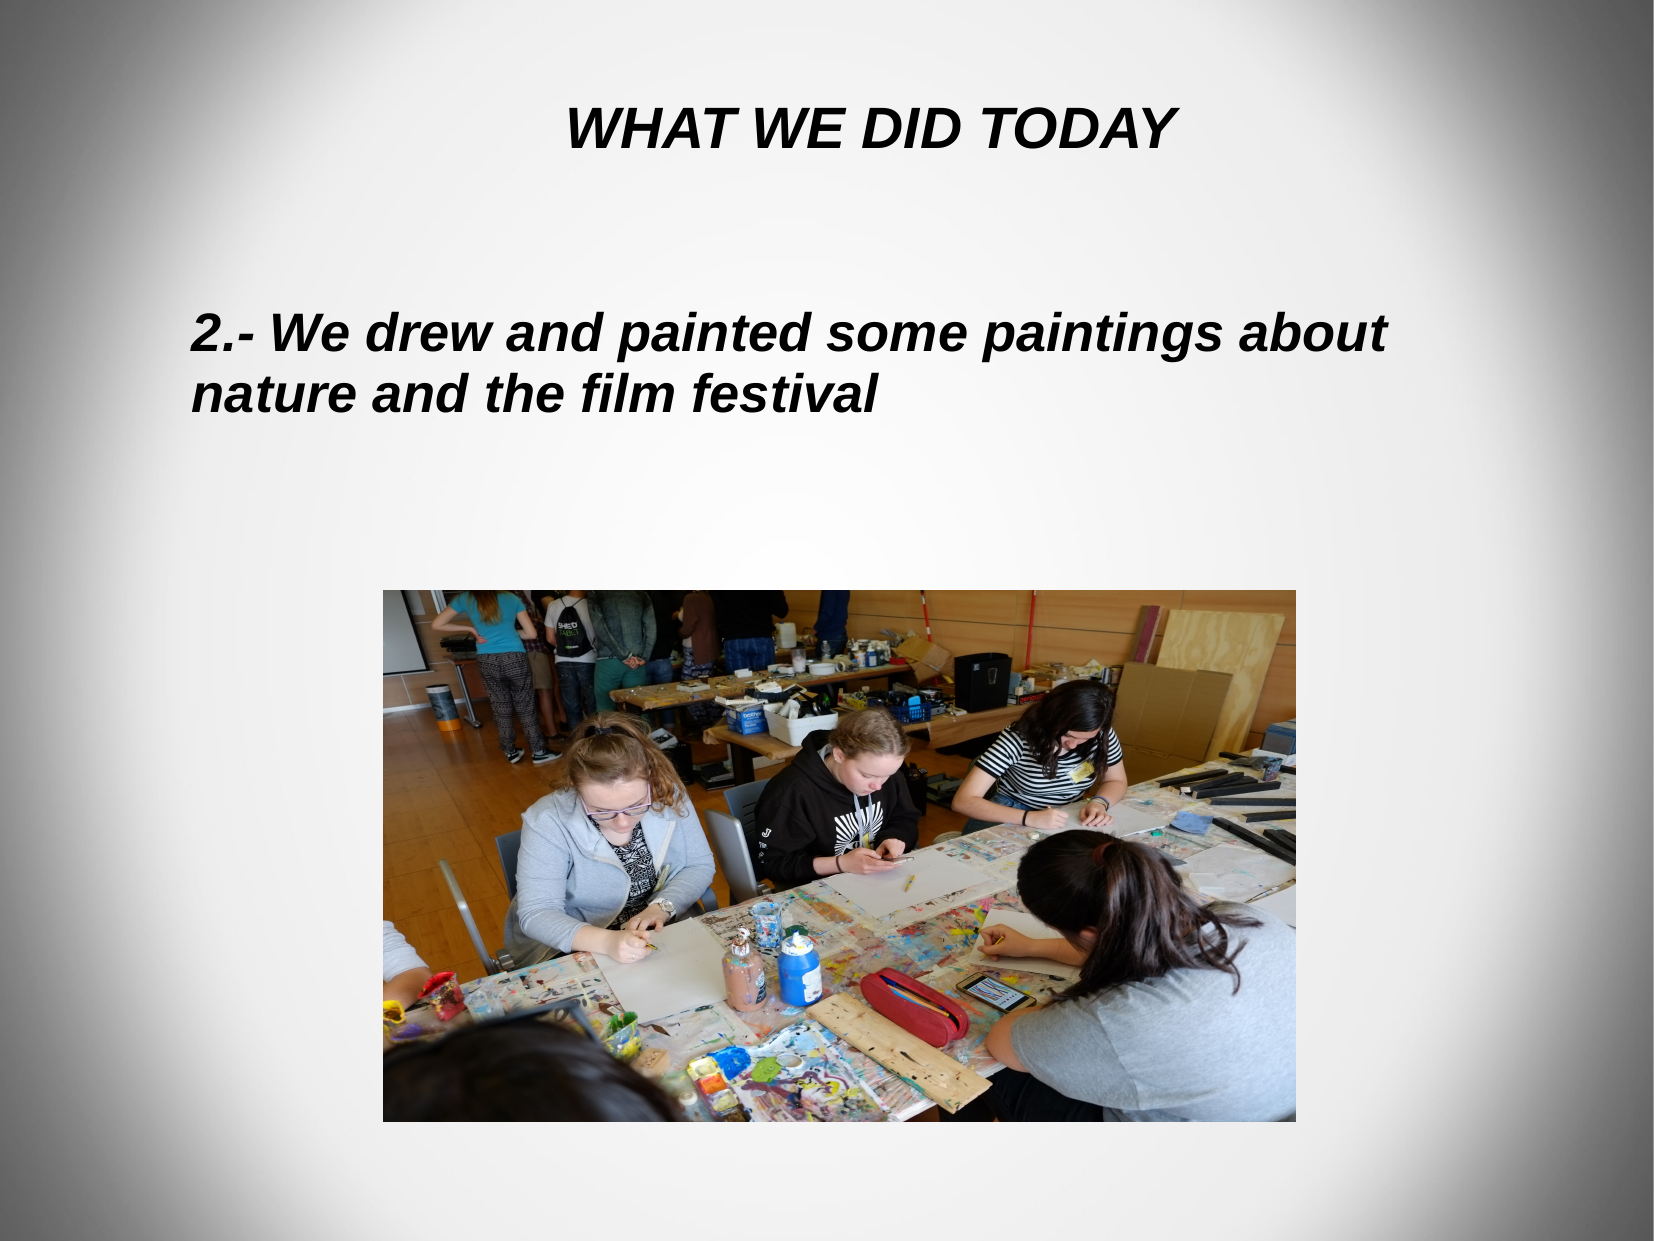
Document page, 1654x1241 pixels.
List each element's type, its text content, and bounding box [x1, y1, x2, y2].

text_box WHAT WE DID TODAY [295, 88, 1447, 169]
text_box 2.- We drew and painted some paintings about nature and the film festival [177, 295, 1477, 432]
picture [0, 0, 1654, 1241]
